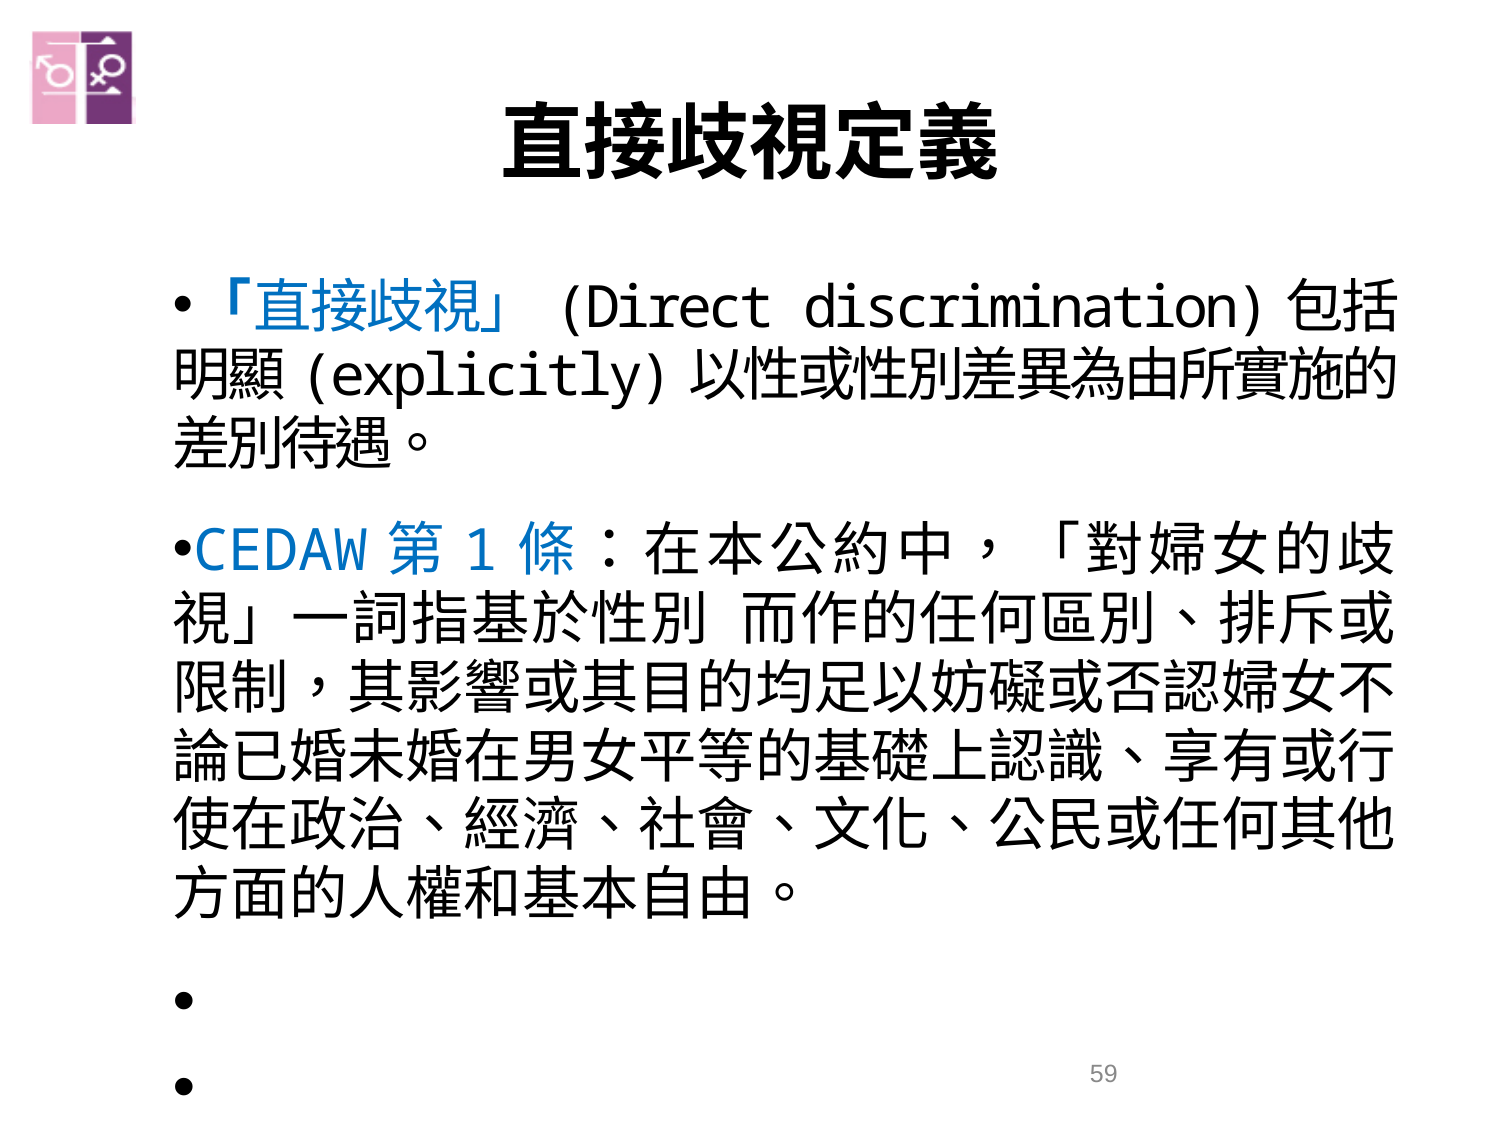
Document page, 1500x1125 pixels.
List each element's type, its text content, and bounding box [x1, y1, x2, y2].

text_box 59 [1074, 1042, 1426, 1103]
title 直接歧視定義 [75, 45, 1426, 233]
list 「直接歧視」(Direct discrimination)包括明顯(explicitly)以性或性別差異為由所實施的差別待遇。 CEDAW第1條：在本公約中，「對婦女的歧視」一詞指基於性別 而作的任何區別、排斥或限制，其影響或其目的均足以妨礙或否認婦女不論已婚未婚在男女平等的基礎上認識、享有或行使在政治、經濟、社會、文化、公民或任何其他方面的人權和基本自由。 [75, 262, 1426, 1005]
